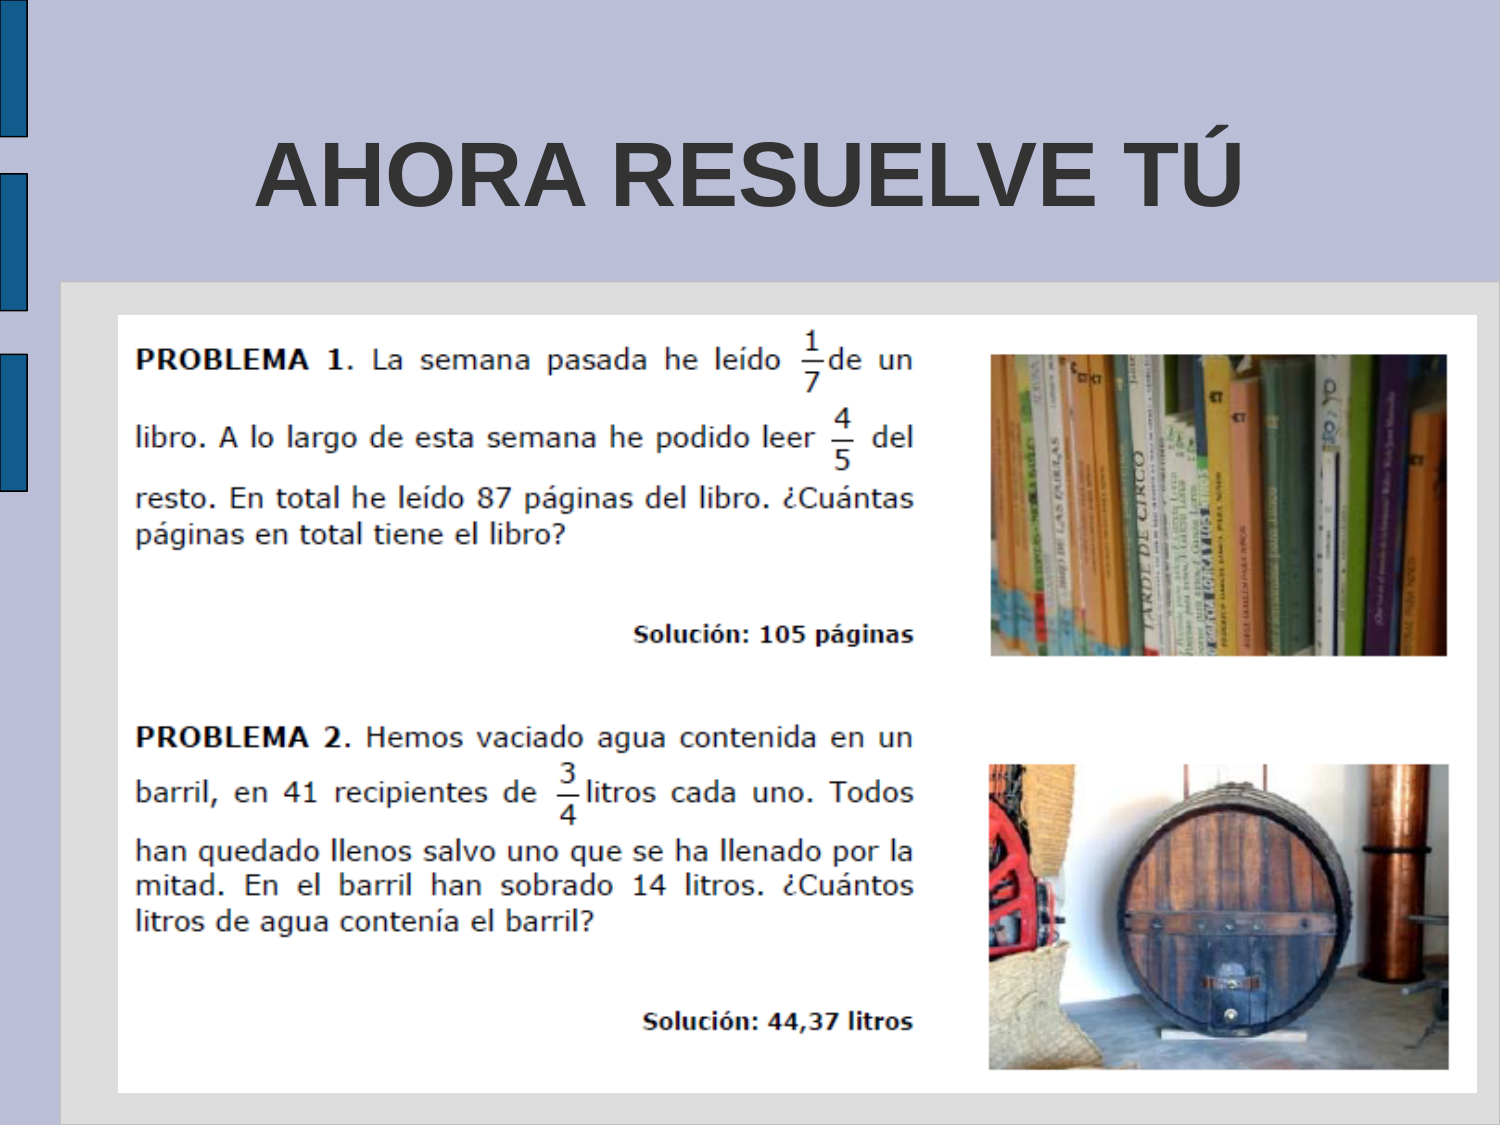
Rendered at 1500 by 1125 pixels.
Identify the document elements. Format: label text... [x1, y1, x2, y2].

picture [118, 315, 1477, 1093]
title AHORA RESUELVE TÚ [110, 80, 1391, 271]
